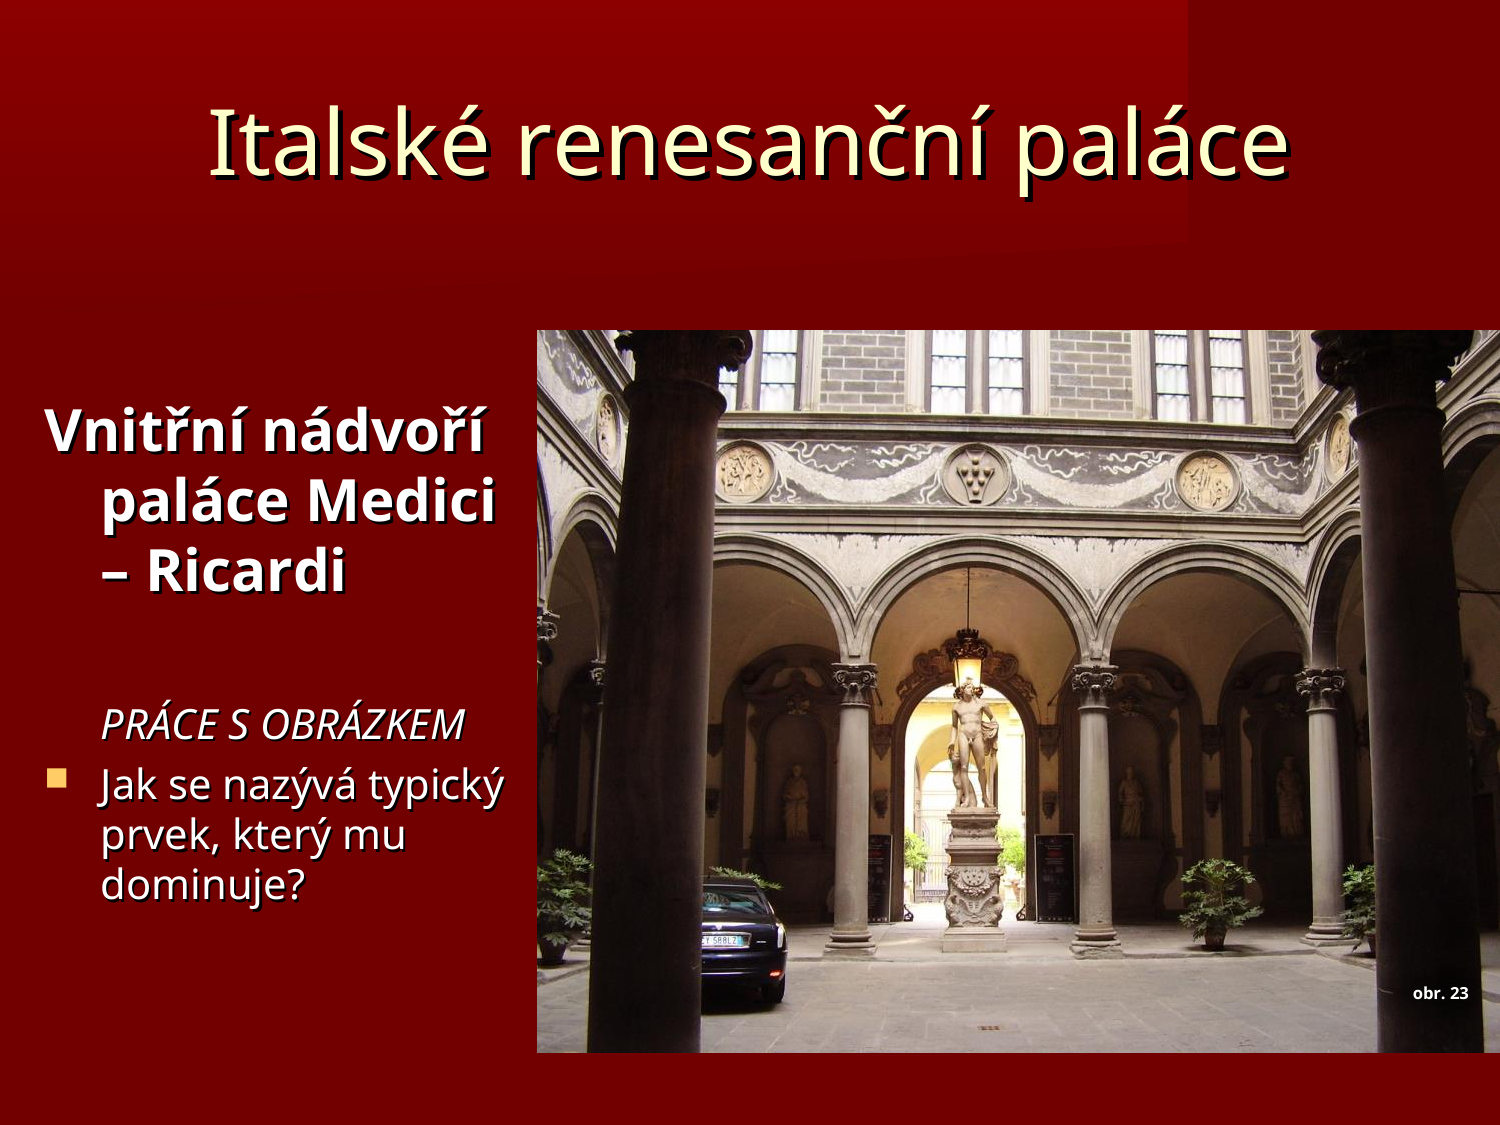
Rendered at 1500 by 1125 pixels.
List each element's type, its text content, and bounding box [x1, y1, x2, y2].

text_box obr. 23 [1398, 975, 1485, 1011]
title Italské renesanční paláce [75, 45, 1426, 233]
text_box [537, 330, 1500, 1053]
list Vnitřní nádvoří paláce Medici – Ricardi PRÁCE S OBRÁZKEM Jak se nazývá typický prvek, který mu dominuje? [29, 385, 537, 1000]
